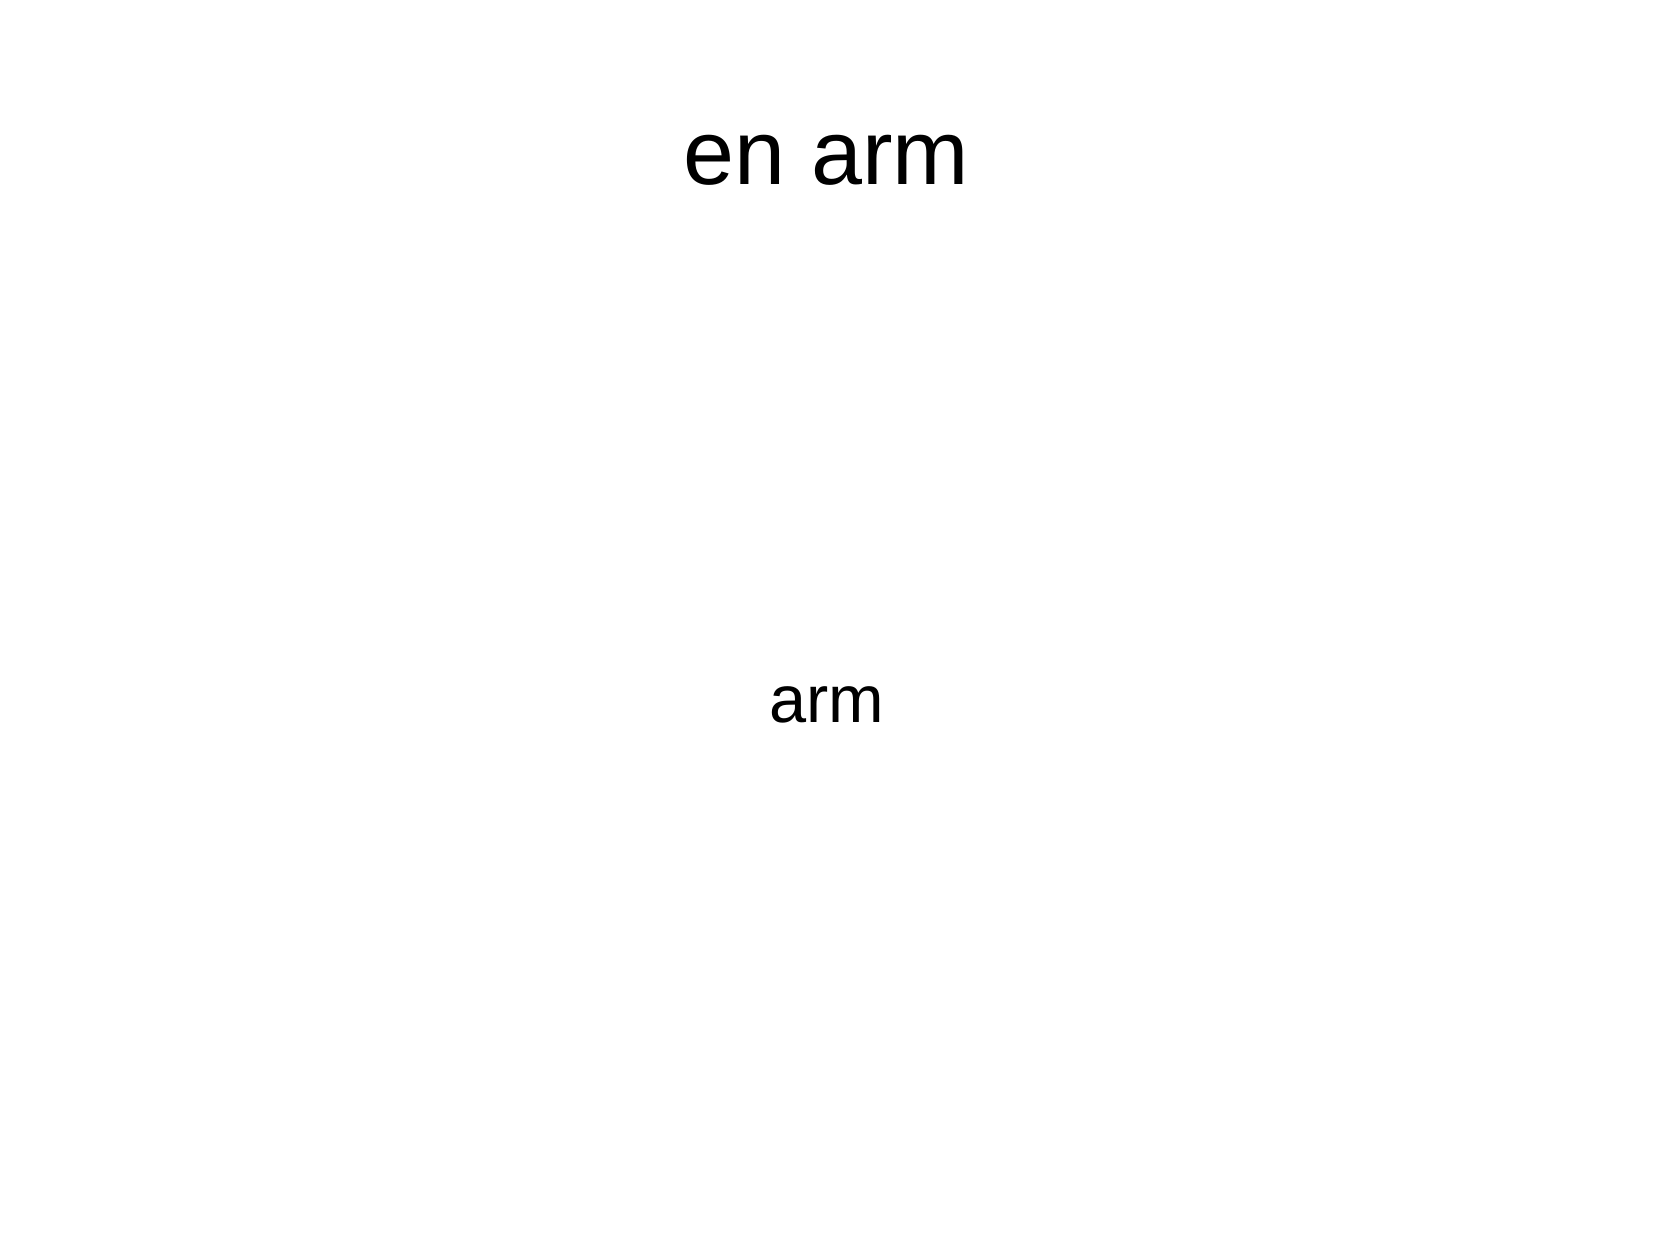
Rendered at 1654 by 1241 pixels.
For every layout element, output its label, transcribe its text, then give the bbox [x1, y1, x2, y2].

title en arm [82, 56, 1571, 250]
subtitle arm [82, 297, 1571, 1102]
